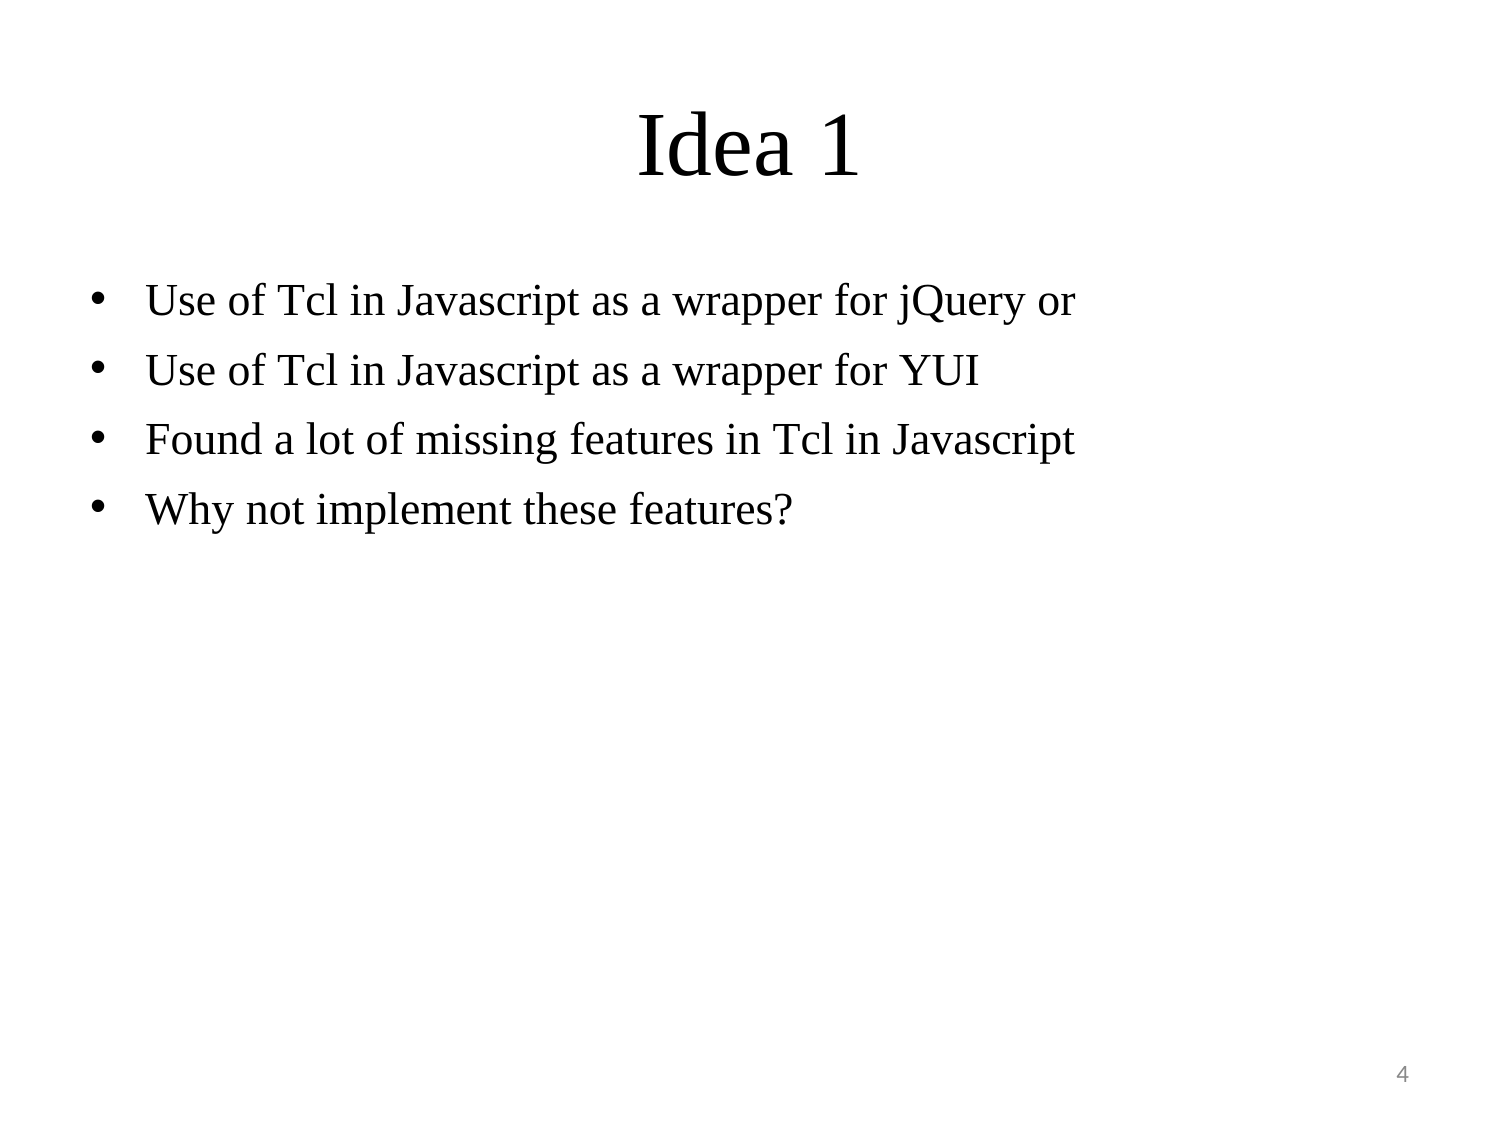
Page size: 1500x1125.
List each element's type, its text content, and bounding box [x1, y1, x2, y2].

text_box Use of Tcl in Javascript as a wrapper for jQuery or Use of Tcl in Javascript as a wrapper for YUI Found a lot of missing features in Tcl in Javascript Why not implement these features? [75, 262, 1426, 1005]
text_box Idea 1 [75, 45, 1426, 233]
